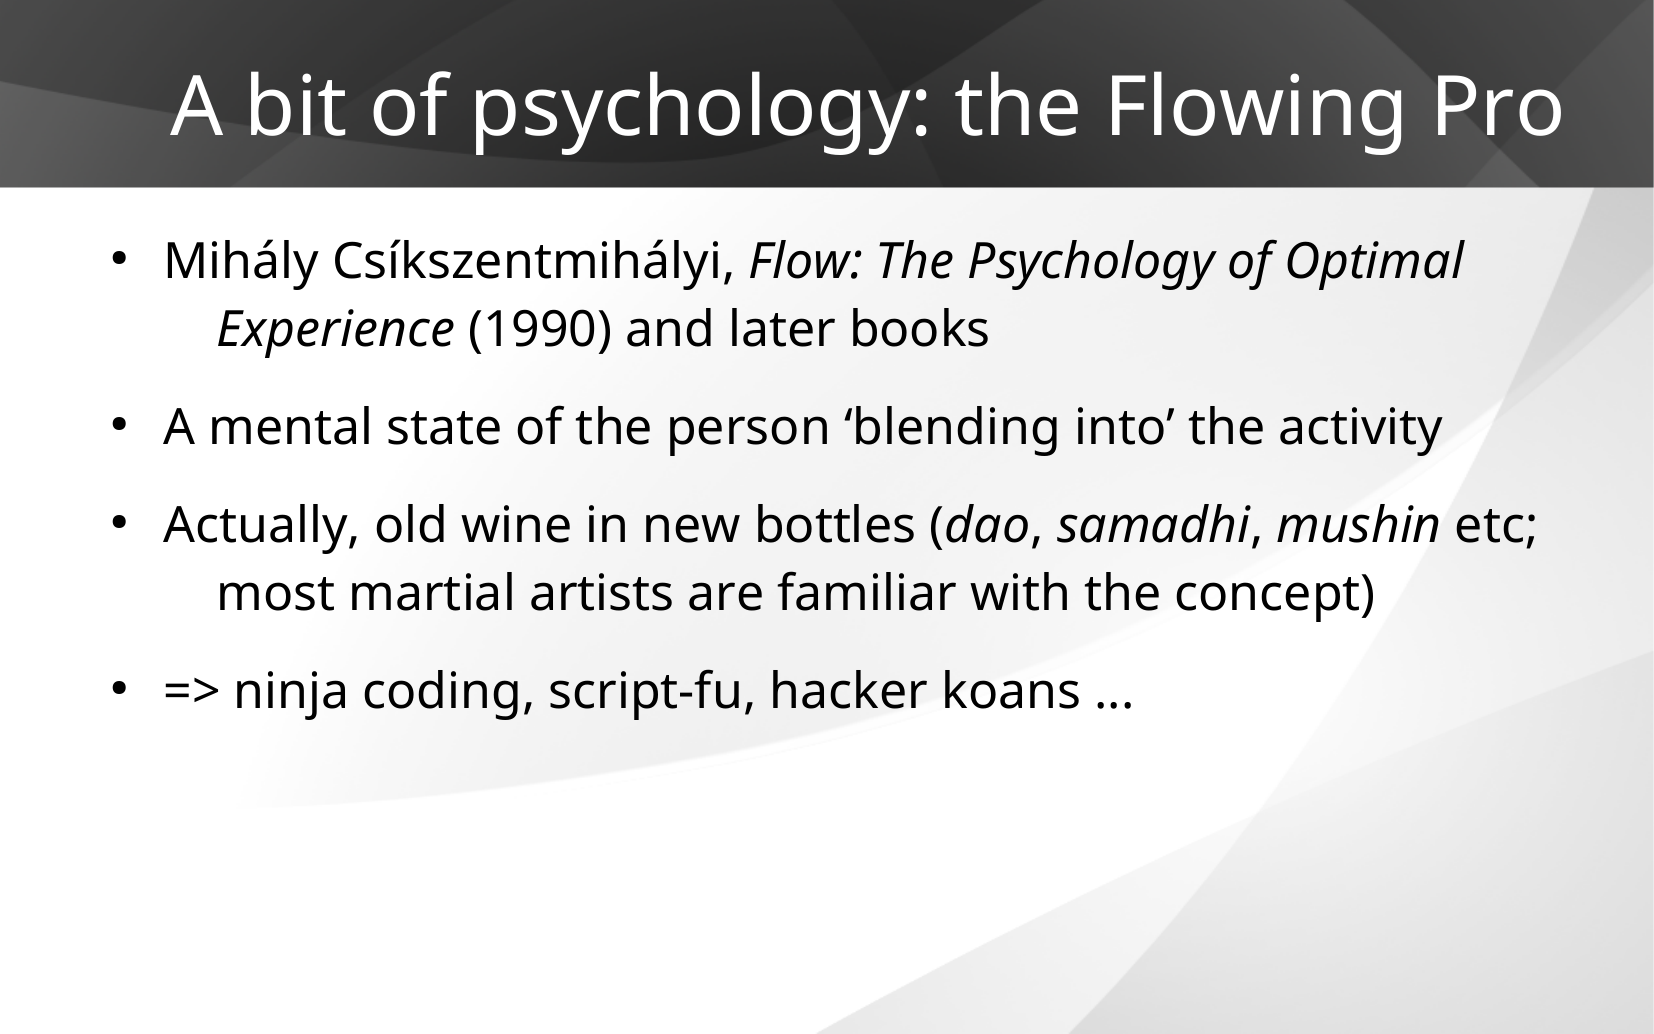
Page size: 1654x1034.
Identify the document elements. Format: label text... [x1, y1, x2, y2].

title A bit of psychology: the Flowing Pro [124, 0, 1613, 208]
picture [0, 0, 1654, 1034]
list Mihály Csíkszentmihályi, Flow: The Psychology of Optimal Experience (1990) and later books A mental state of the person ‘blending into’ the activity Actually, old wine in new bottles (dao, samadhi, mushin etc; most martial artists are familiar with the concept) => ninja coding, script-fu, hacker koans ... [75, 225, 1613, 1013]
